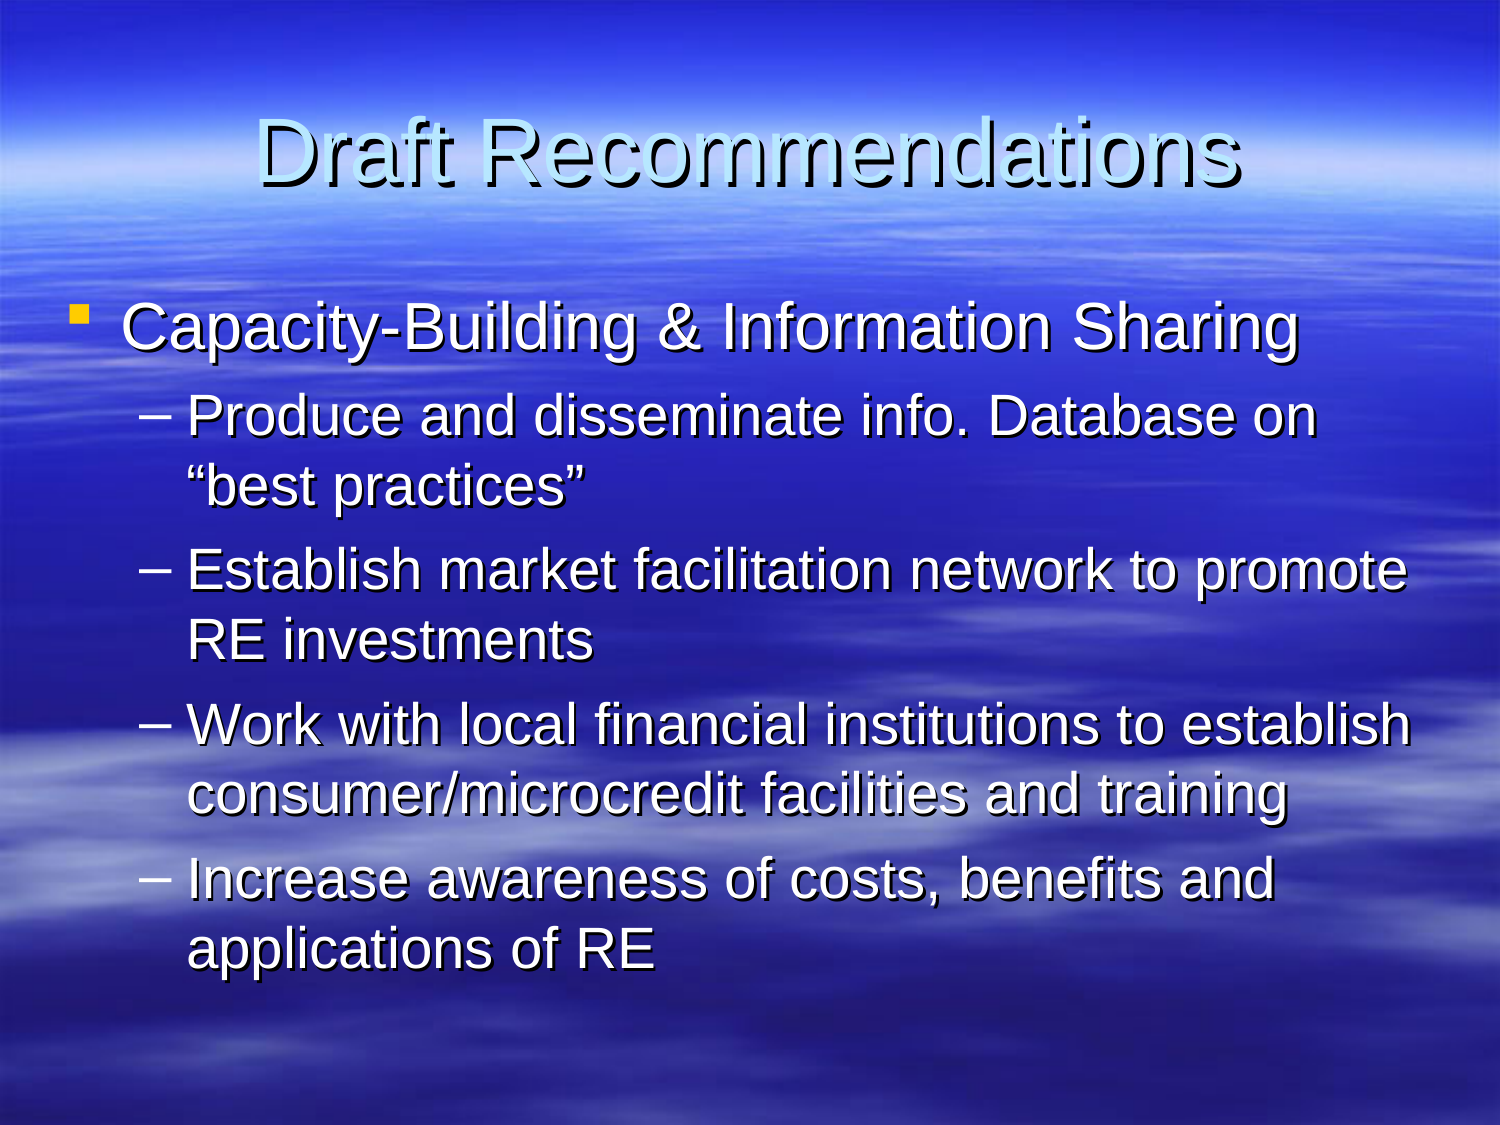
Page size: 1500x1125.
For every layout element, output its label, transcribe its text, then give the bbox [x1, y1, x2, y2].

title Draft Recommendations [49, 37, 1446, 255]
picture [0, 0, 1500, 1125]
list Capacity-Building & Information Sharing Produce and disseminate info. Database on “best practices” Establish market facilitation network to promote RE investments Work with local financial institutions to establish consumer/microcredit facilities and training Increase awareness of costs, benefits and applications of RE [49, 274, 1451, 1001]
